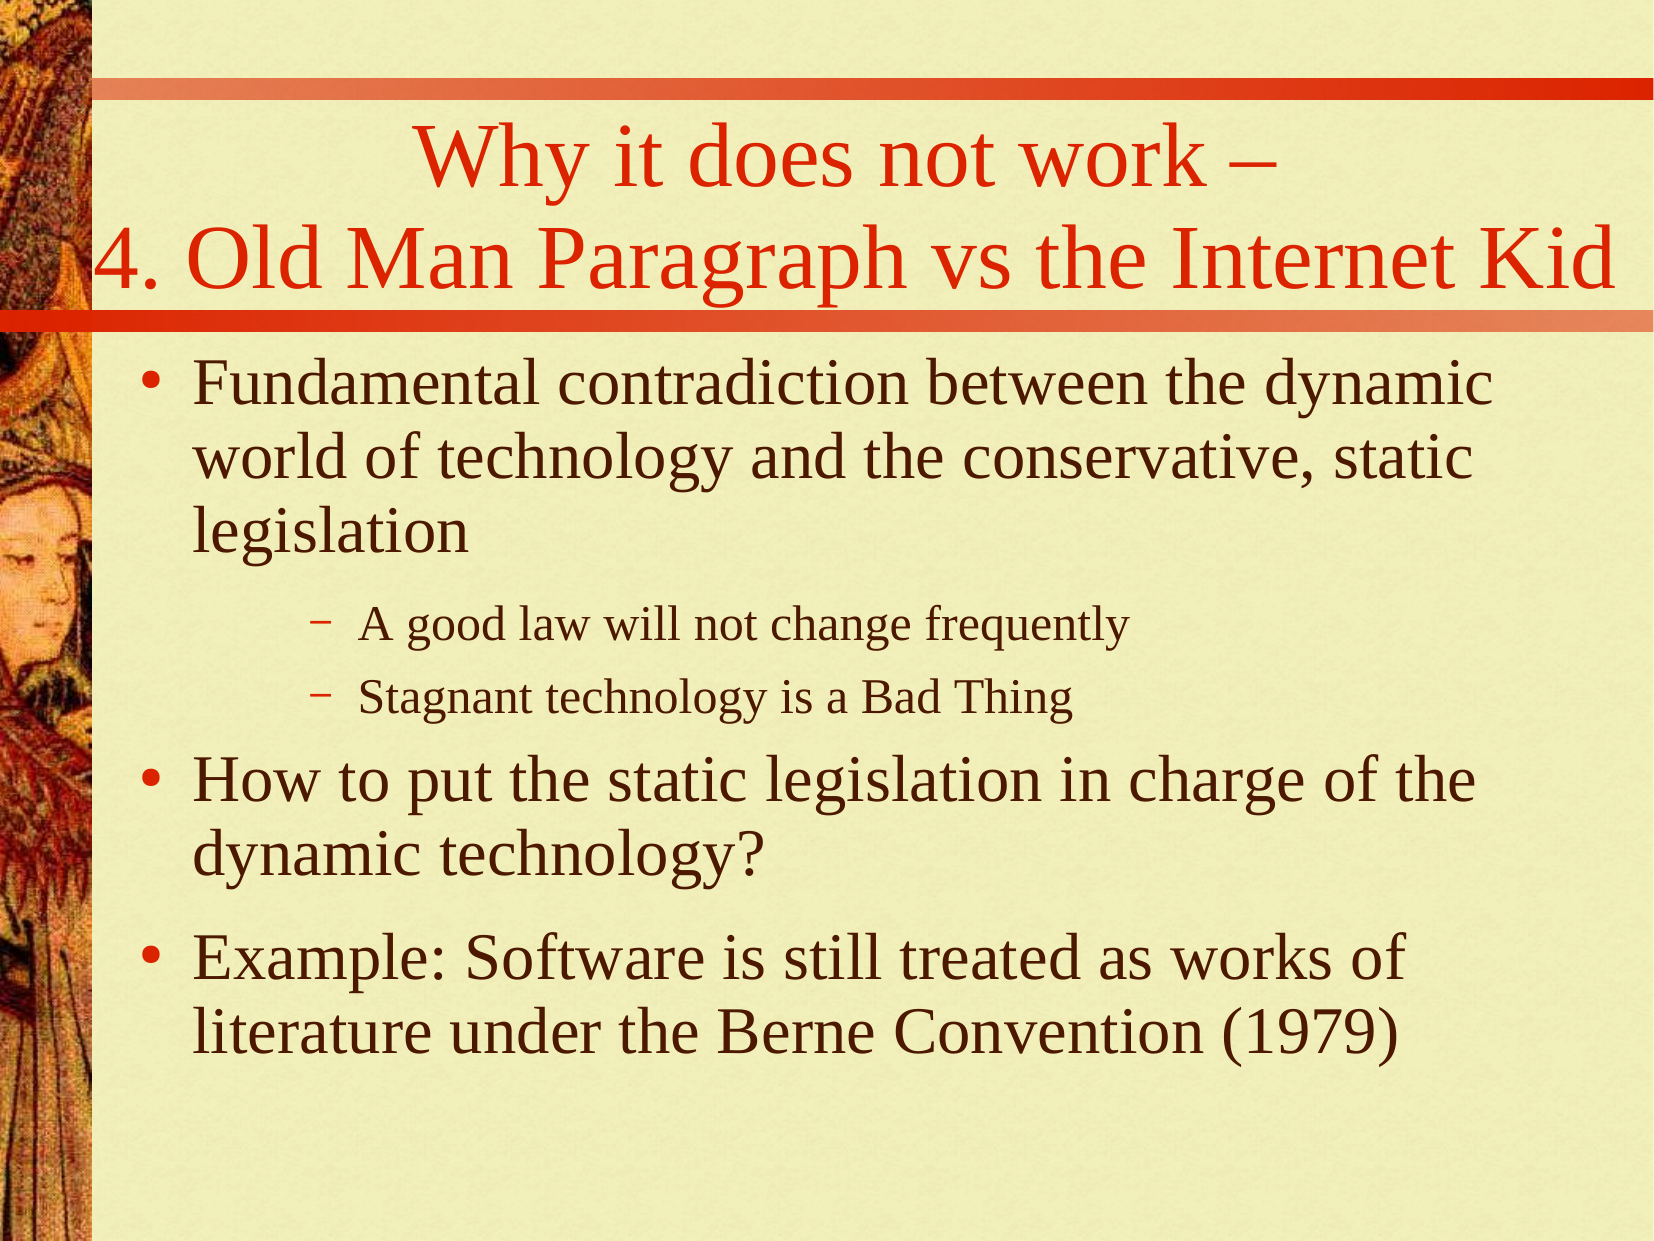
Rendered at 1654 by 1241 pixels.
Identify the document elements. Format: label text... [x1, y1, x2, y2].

picture [0, 332, 1654, 1241]
picture [0, 0, 1654, 310]
title Why it does not work – 4. Old Man Paragraph vs the Internet Kid [88, 102, 1625, 311]
list Fundamental contradiction between the dynamic world of technology and the conservative, static legislation A good law will not change frequently Stagnant technology is a Bad Thing How to put the static legislation in charge of the dynamic technology? Example: Software is still treated as works of literature under the Berne Convention (1979) [121, 344, 1534, 1127]
